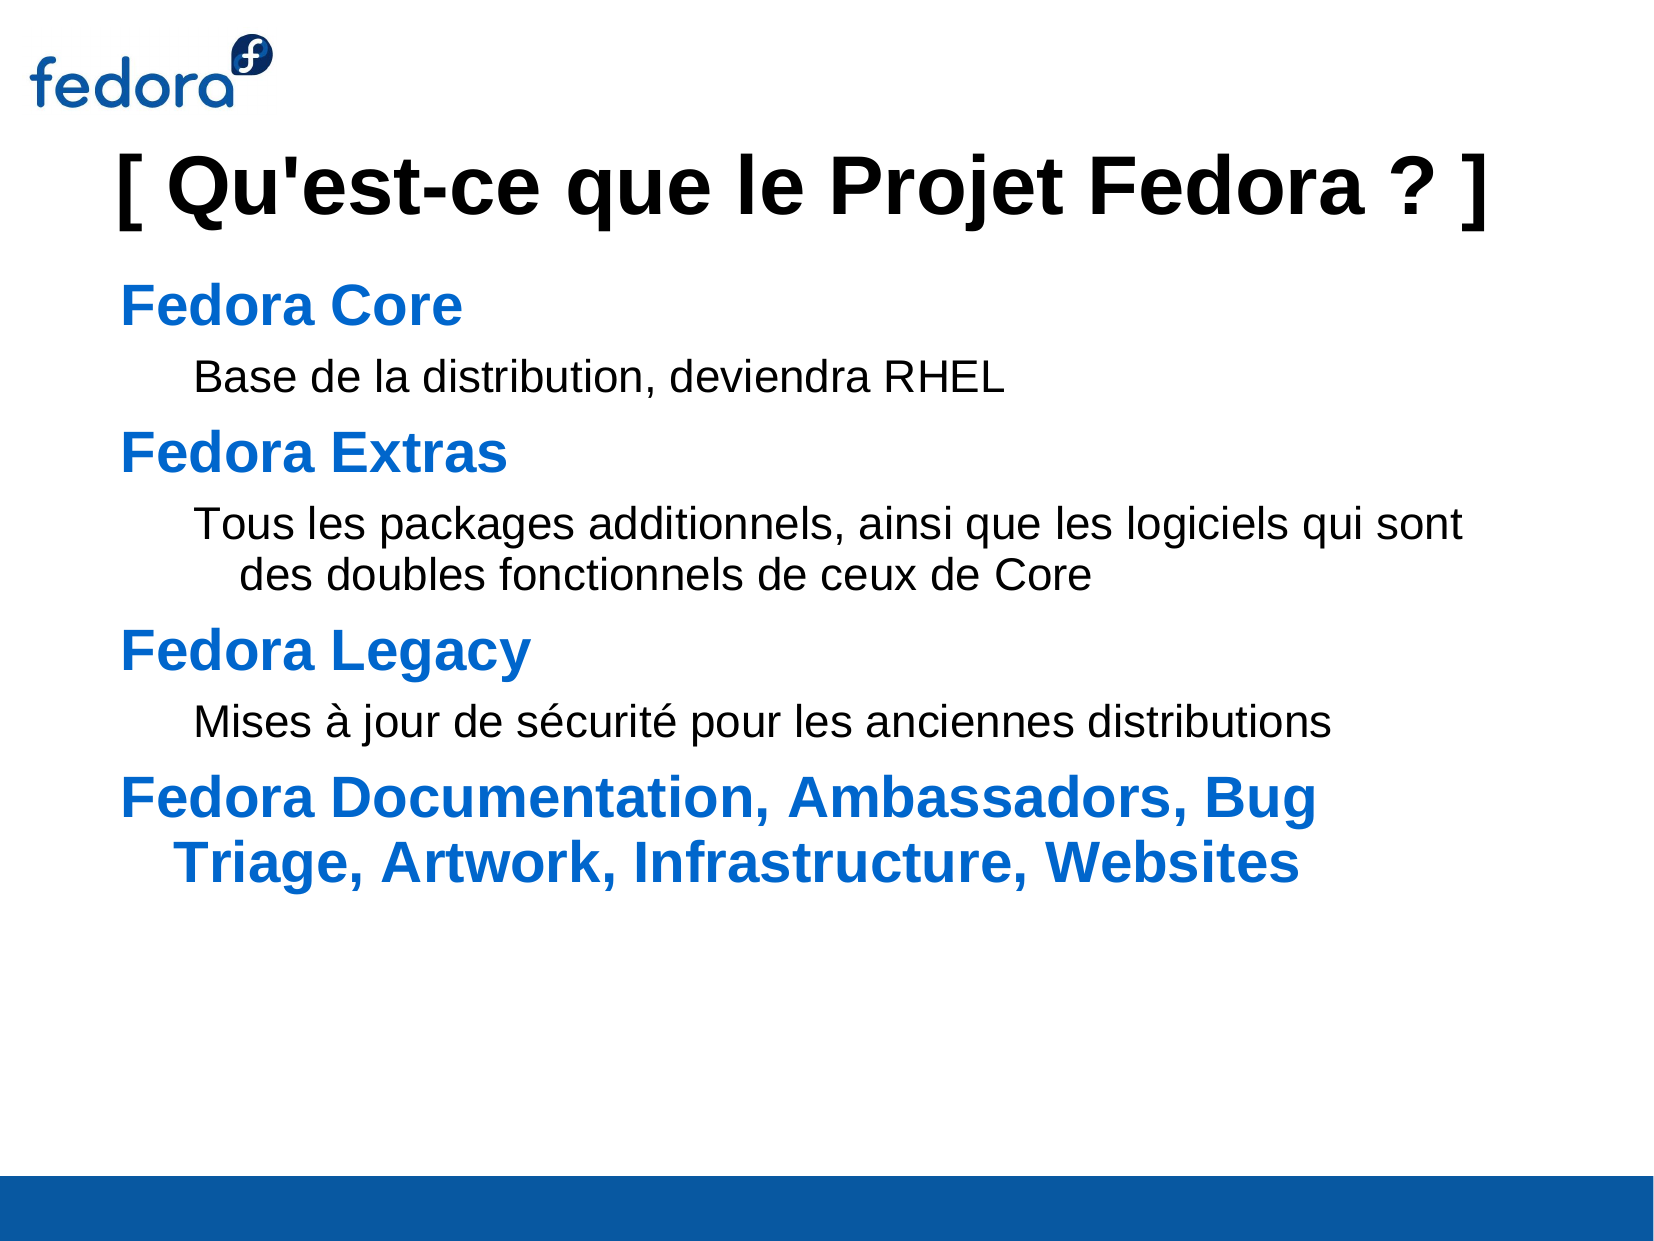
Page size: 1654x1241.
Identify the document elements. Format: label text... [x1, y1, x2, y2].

picture [22, 27, 277, 115]
list Fedora Core Base de la distribution, deviendra RHEL Fedora Extras Tous les packages additionnels, ainsi que les logiciels qui sont des doubles fonctionnels de ceux de Core Fedora Legacy Mises à jour de sécurité pour les anciennes distributions Fedora Documentation, Ambassadors, Bug Triage, Artwork, Infrastructure, Websites [118, 272, 1523, 1092]
picture [0, 1176, 1654, 1241]
title [ Qu'est-ce que le Projet Fedora ? ] [115, 122, 1521, 249]
